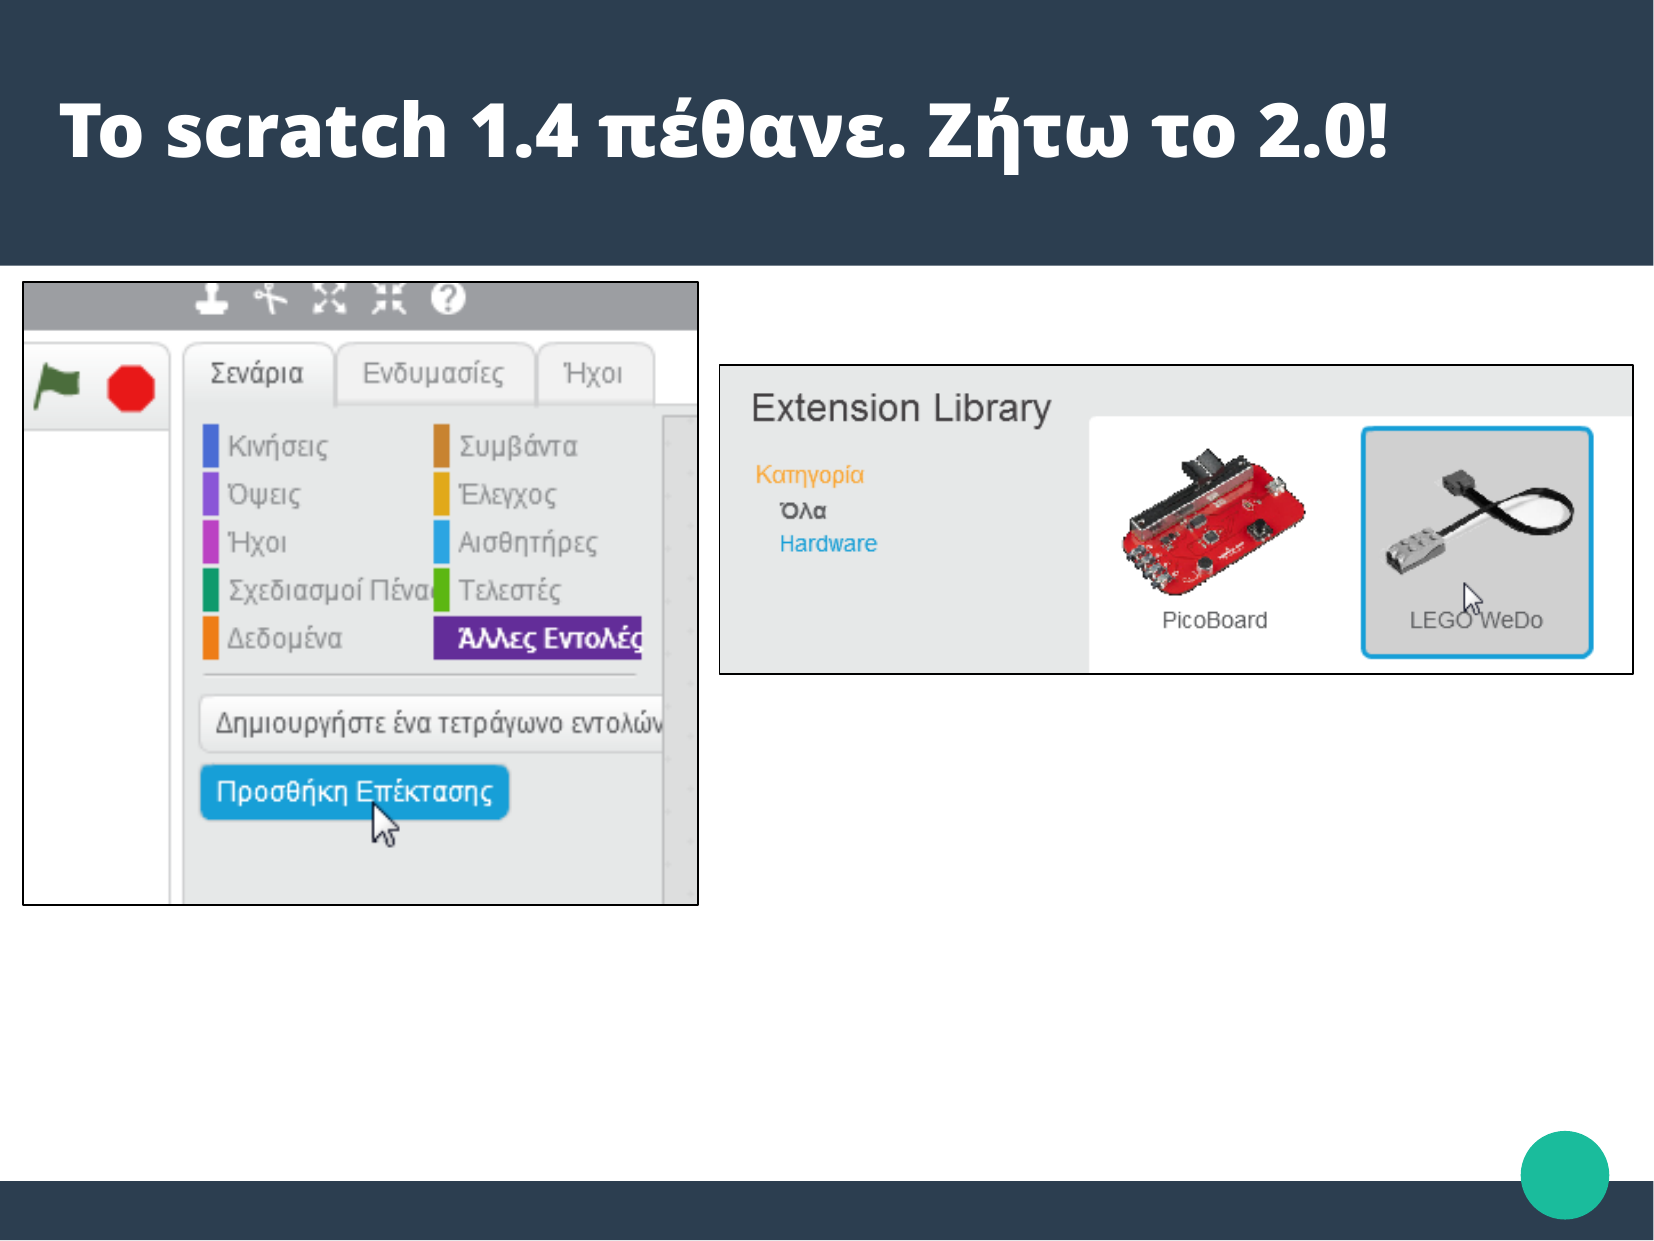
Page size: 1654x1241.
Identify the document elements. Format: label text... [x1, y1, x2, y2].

title To scratch 1.4 πέθανε. Ζήτω το 2.0! [59, 49, 1595, 207]
picture [23, 283, 697, 905]
picture [720, 366, 1633, 674]
